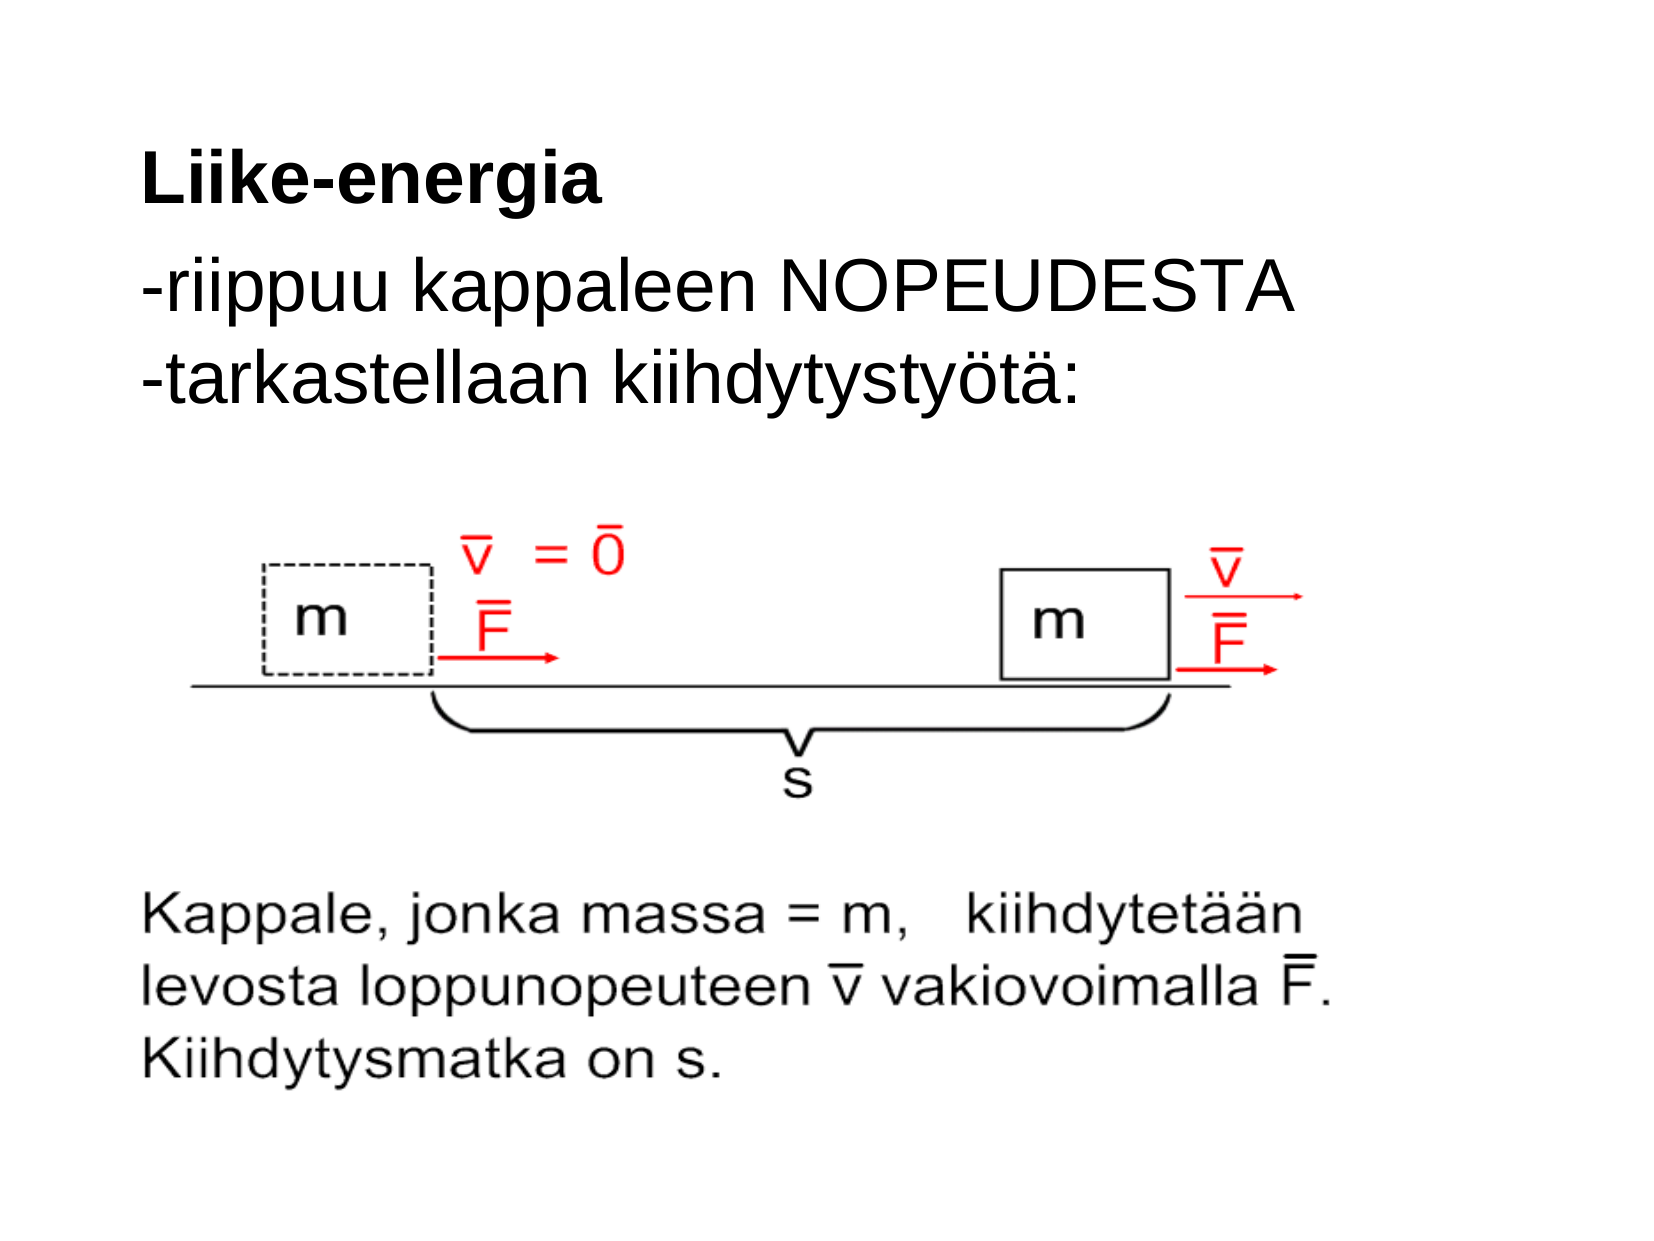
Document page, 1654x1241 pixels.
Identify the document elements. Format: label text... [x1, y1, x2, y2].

text_box Liike-energia -riippuu kappaleen NOPEUDESTA -tarkastellaan kiihdytystyötä: [125, 121, 1311, 426]
picture [87, 838, 1512, 1115]
picture [153, 460, 1431, 826]
